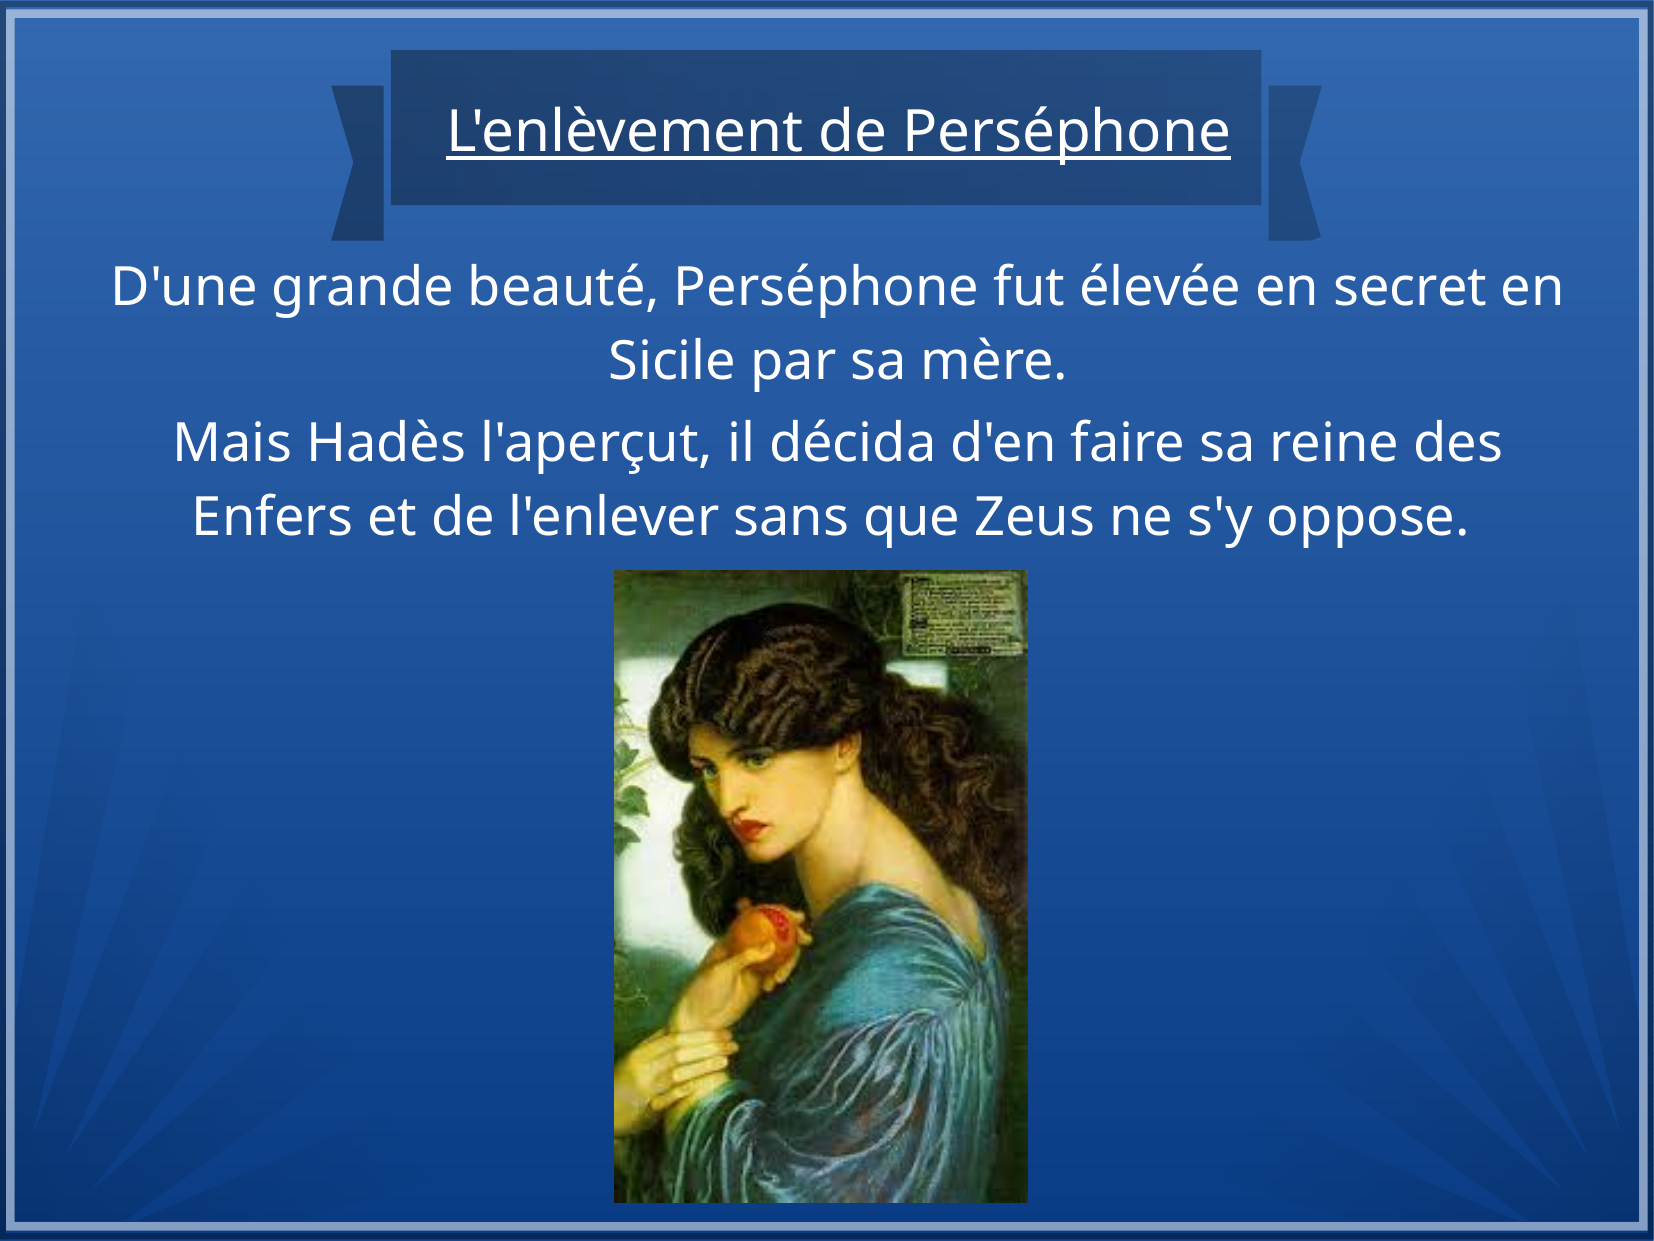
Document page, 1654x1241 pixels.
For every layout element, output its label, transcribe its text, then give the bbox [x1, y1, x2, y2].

picture [614, 570, 1028, 1203]
subtitle L'enlèvement de Perséphone D'une grande beauté, Perséphone fut élevée en secret en Sicile par sa mère. Mais Hadès l'aperçut, il décida d'en faire sa reine des Enfers et de l'enlever sans que Zeus ne s'y oppose. [94, 0, 1583, 886]
